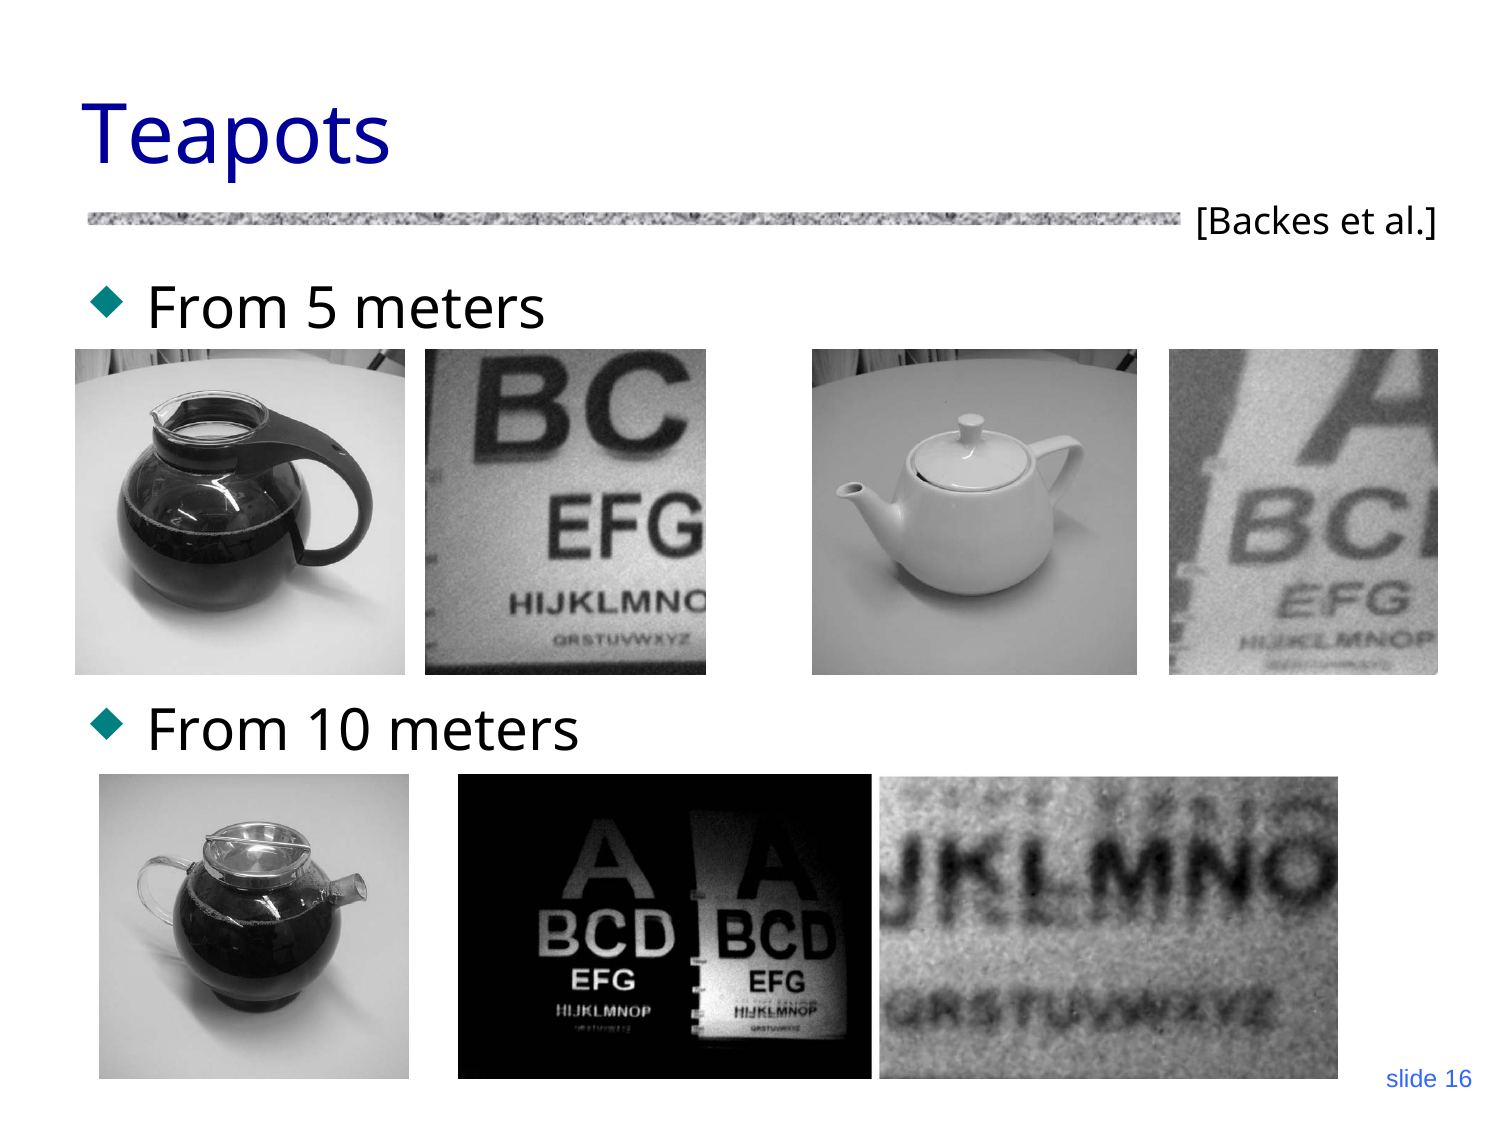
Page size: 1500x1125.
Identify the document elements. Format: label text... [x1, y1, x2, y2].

picture [458, 774, 1338, 1079]
picture [99, 774, 409, 1079]
picture [425, 349, 706, 676]
text_box [Backes et al.] [1180, 189, 1453, 250]
text_box slide <number> [1174, 1025, 1488, 1101]
picture [812, 349, 1137, 676]
picture [1169, 349, 1438, 676]
title Teapots [66, 37, 1342, 188]
list From 5 meters From 10 meters [75, 262, 988, 994]
picture [87, 212, 1180, 226]
picture [75, 349, 405, 676]
